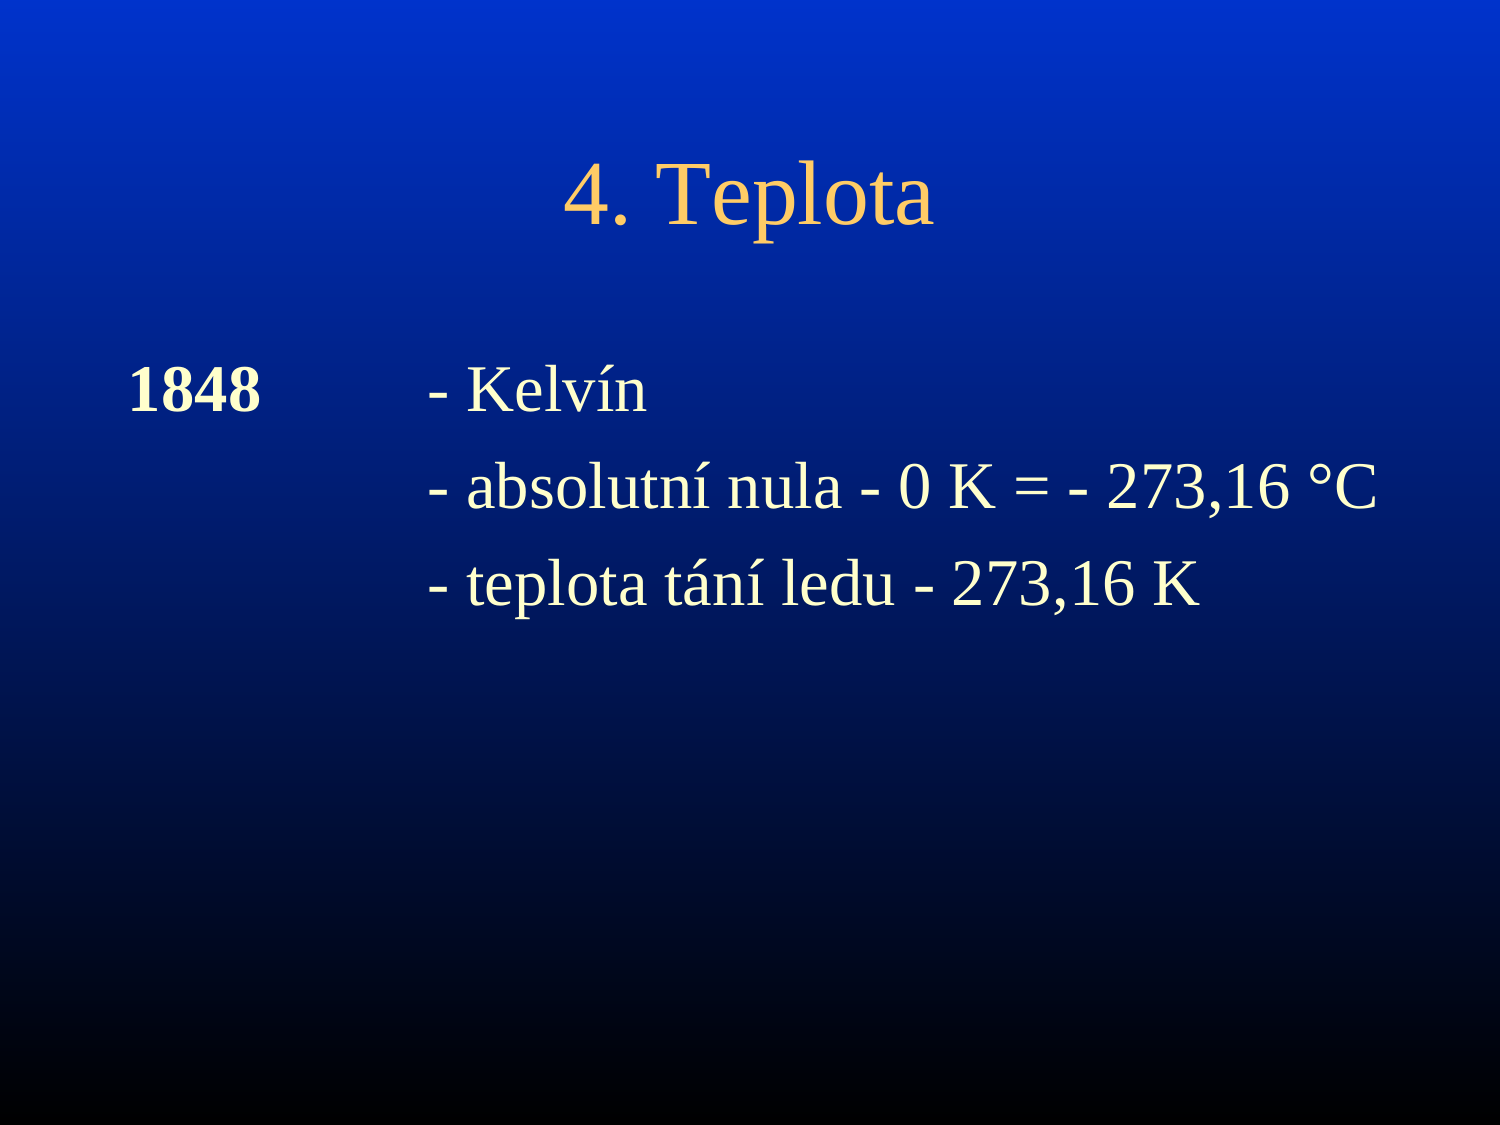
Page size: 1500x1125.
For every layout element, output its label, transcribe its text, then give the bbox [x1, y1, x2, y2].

list 1848 - Kelvín - absolutní nula - 0 K = - 273,16 °C - teplota tání ledu - 273,16 K [112, 337, 1401, 1013]
title 4. Teplota [112, 37, 1388, 250]
